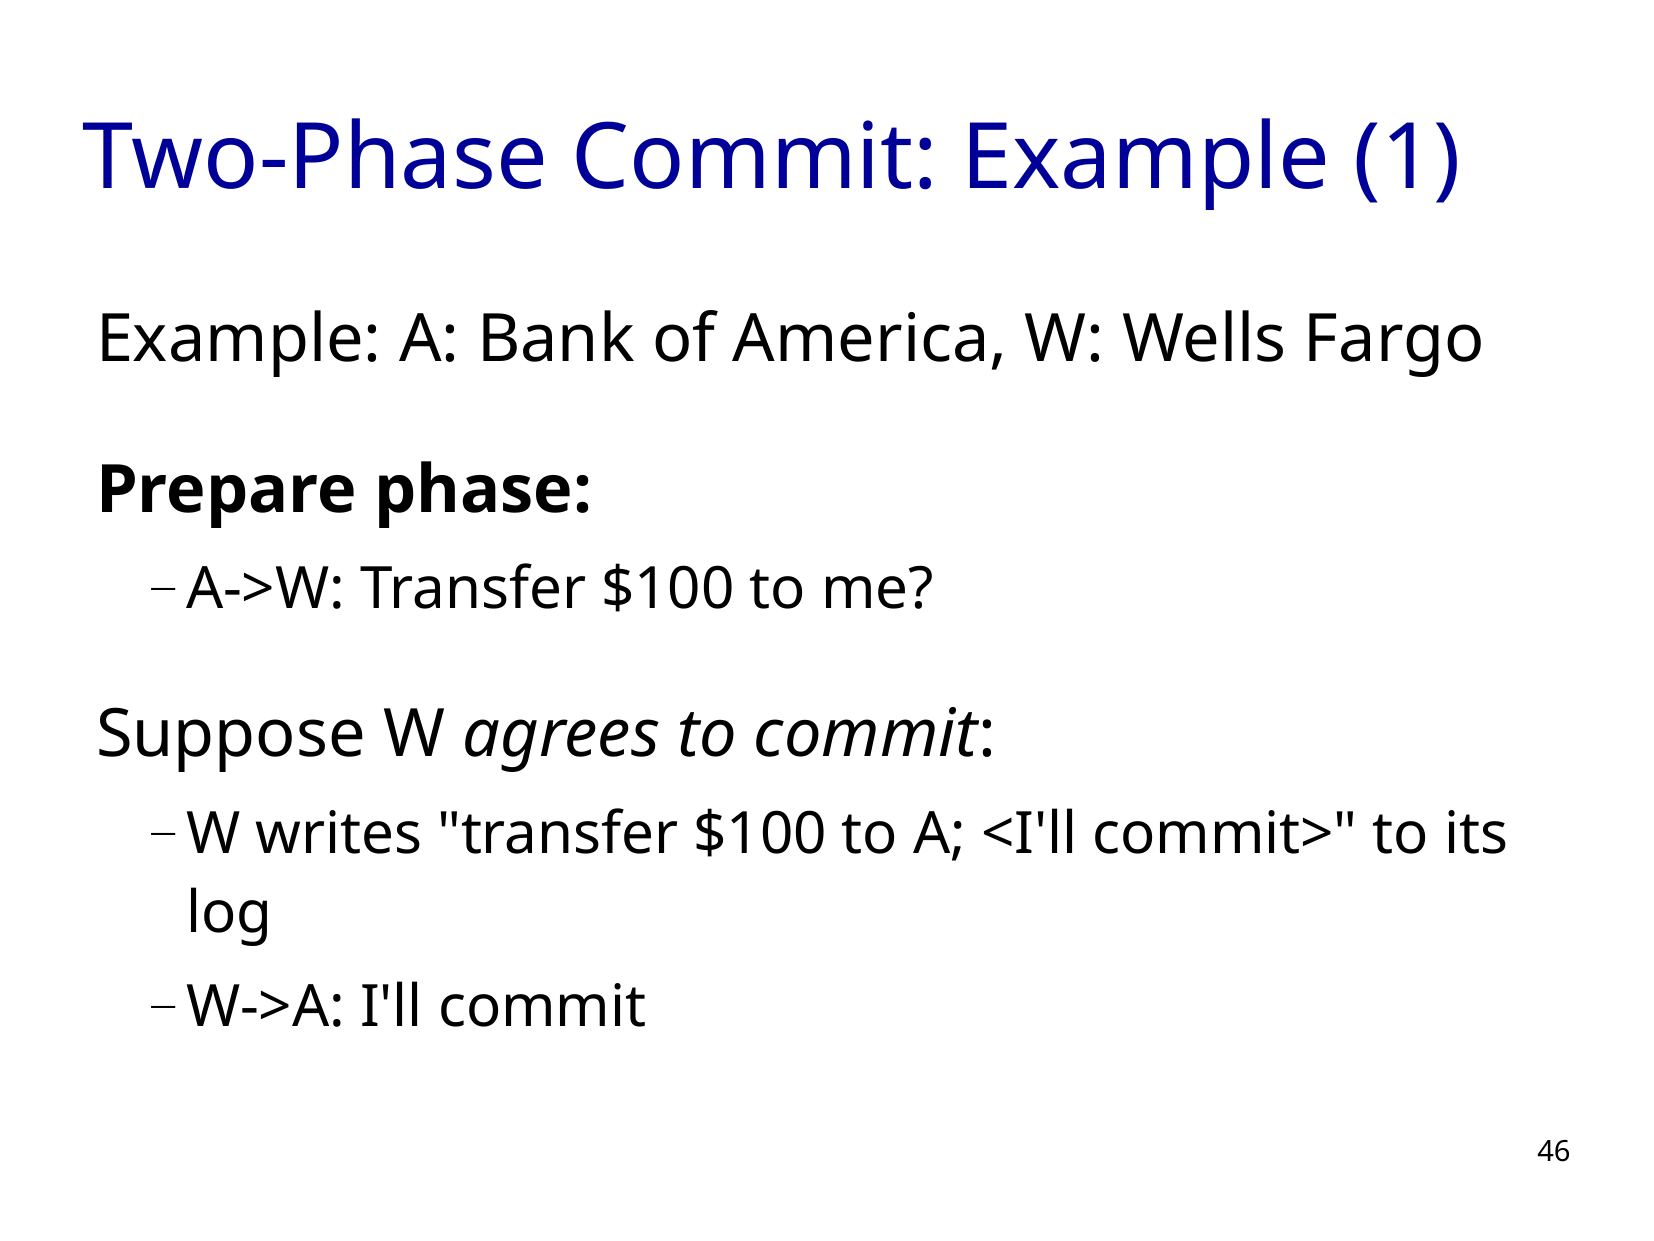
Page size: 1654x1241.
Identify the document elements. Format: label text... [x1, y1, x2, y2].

list Example: A: Bank of America, W: Wells Fargo Prepare phase: A->W: Transfer $100 to me? Suppose W agrees to commit: W writes "transfer $100 to A; <I'll commit>" to its log W->A: I'll commit [60, 290, 1571, 1096]
title Two-Phase Commit: Example (1) [82, 49, 1571, 257]
